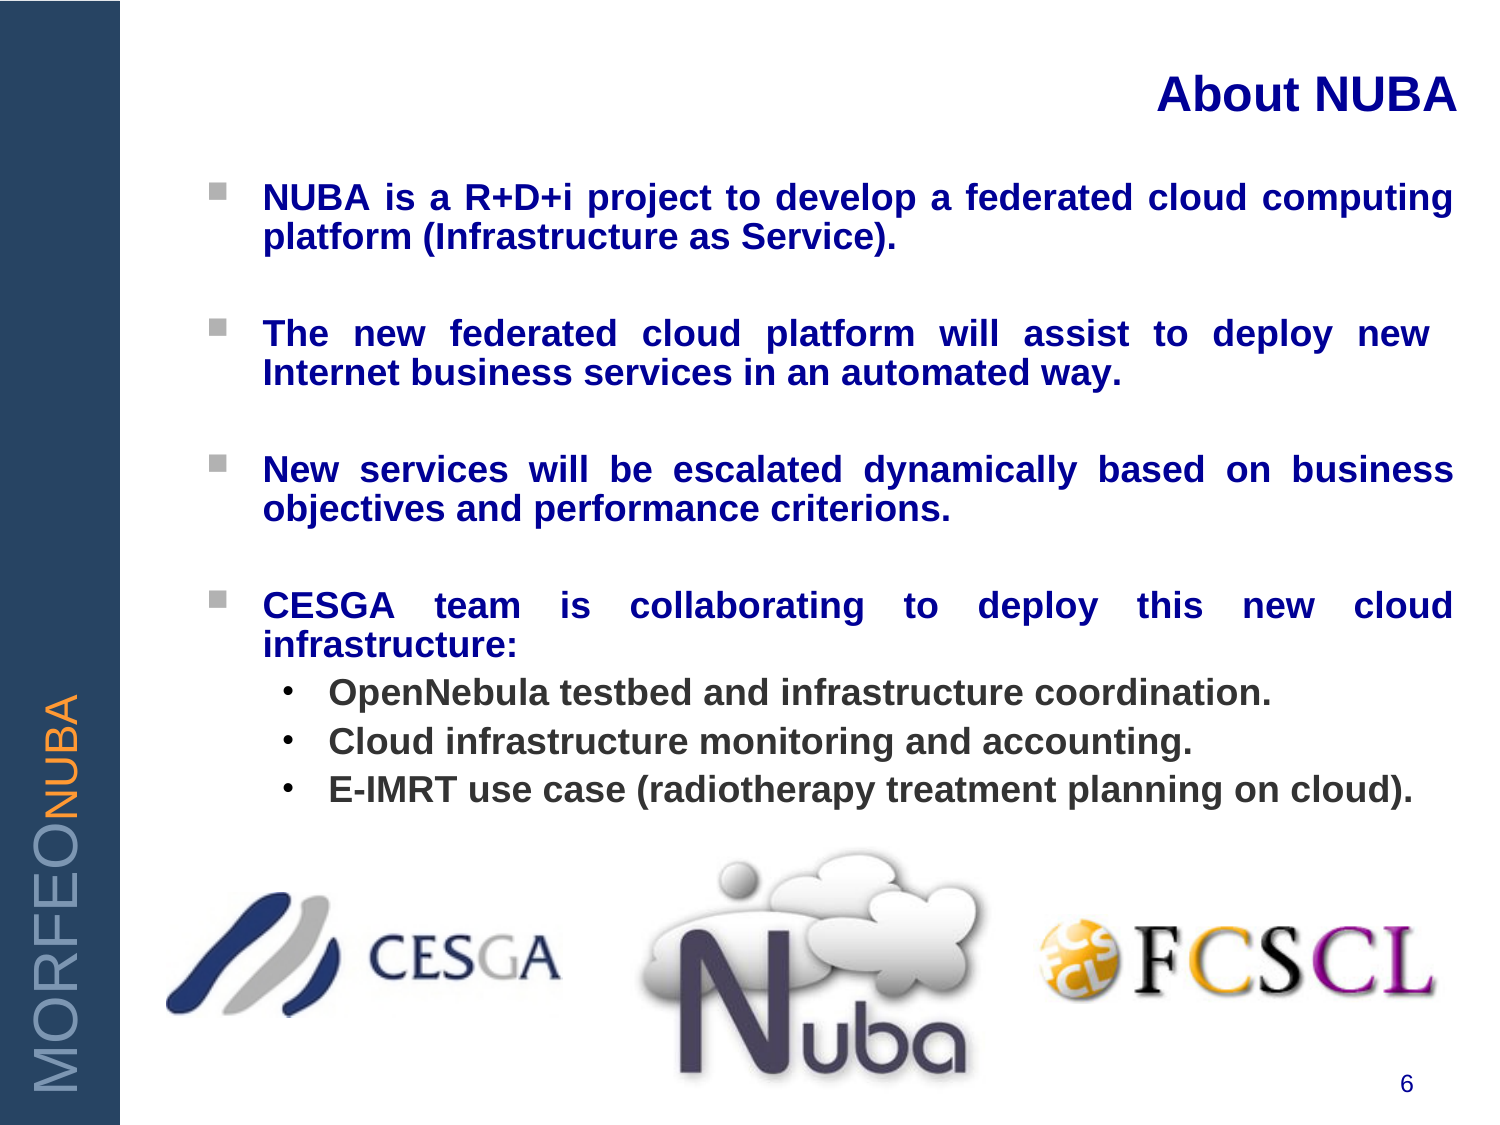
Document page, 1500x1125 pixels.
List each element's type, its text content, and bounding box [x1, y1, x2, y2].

text_box <número> [1354, 1062, 1429, 1125]
text_box NUBA is a R+D+i project to develop a federated cloud computing platform (Infrastructure as Service). The new federated cloud platform will assist to deploy new Internet business services in an automated way. New services will be escalated dynamically based on business objectives and performance criterions. CESGA team is collaborating to deploy this new cloud infrastructure: OpenNebula testbed and infrastructure coordination. Cloud infrastructure monitoring and accounting. E-IMRT use case (radiotherapy treatment planning on cloud). [206, 176, 1455, 1004]
picture [1033, 914, 1448, 1004]
picture [166, 892, 563, 1018]
picture [620, 826, 1004, 1096]
text_box About NUBA [395, 37, 1459, 150]
